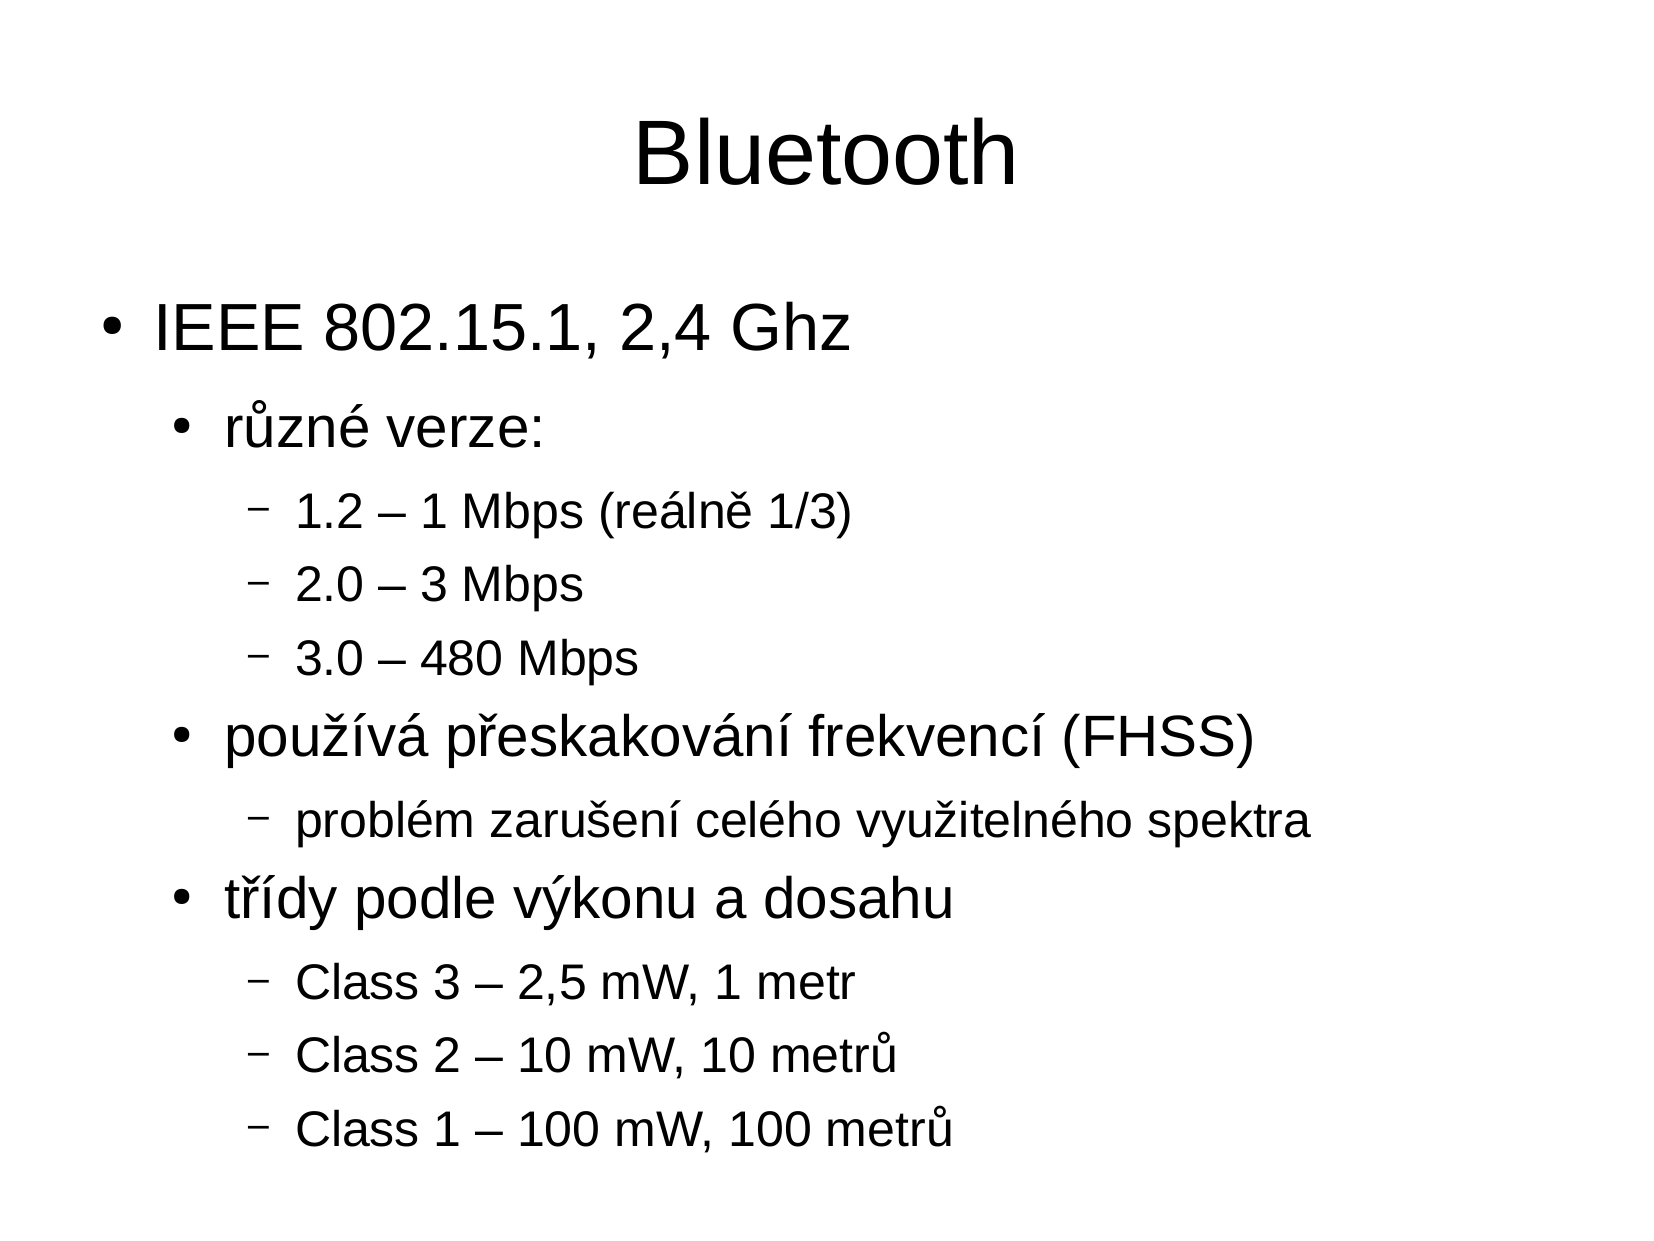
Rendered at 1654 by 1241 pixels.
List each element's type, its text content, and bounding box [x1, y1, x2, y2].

list IEEE 802.15.1, 2,4 Ghz různé verze: 1.2 – 1 Mbps (reálně 1/3) 2.0 – 3 Mbps 3.0 – 480 Mbps používá přeskakování frekvencí (FHSS) problém zarušení celého využitelného spektra třídy podle výkonu a dosahu Class 3 – 2,5 mW, 1 metr Class 2 – 10 mW, 10 metrů Class 1 – 100 mW, 100 metrů [82, 290, 1571, 1158]
title Bluetooth [82, 49, 1571, 257]
